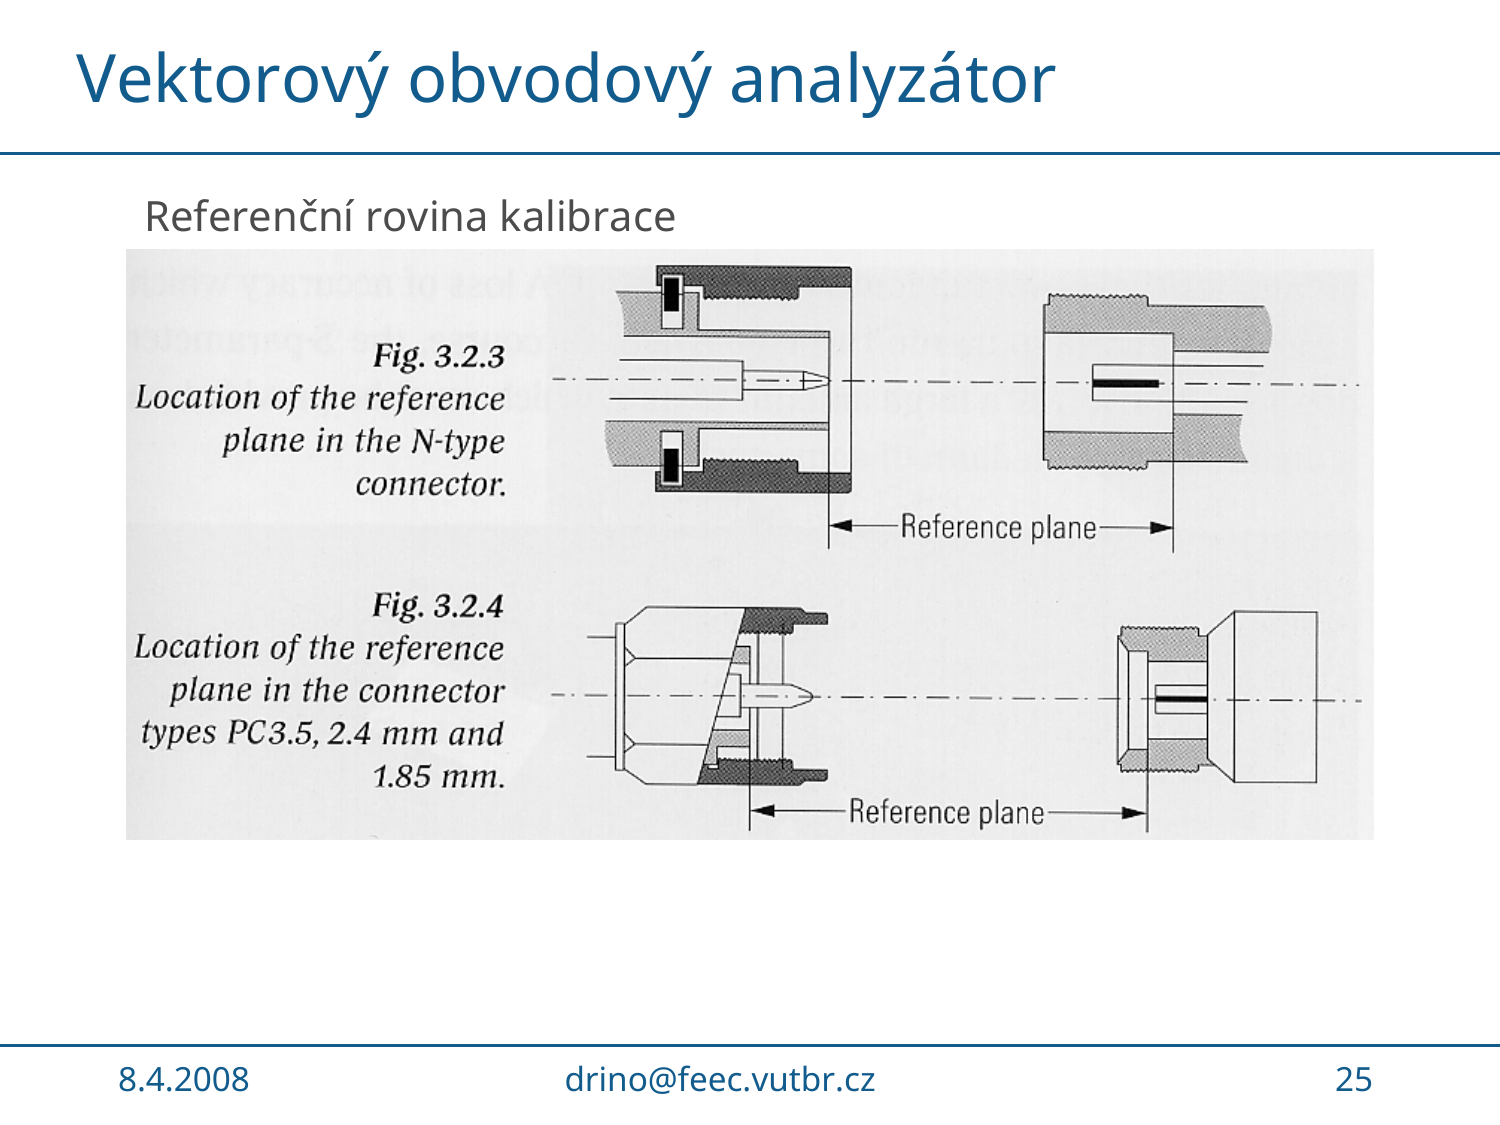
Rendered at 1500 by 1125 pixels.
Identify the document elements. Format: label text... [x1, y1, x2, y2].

title Vektorový obvodový analyzátor [0, 0, 1500, 152]
text_box 8.4.2008 [103, 1049, 432, 1125]
text_box <číslo> [1075, 1049, 1388, 1125]
text_box Referenční rovina kalibrace [59, 178, 1442, 252]
text_box drino@feec.vutbr.cz [454, 1049, 987, 1125]
picture [126, 249, 1374, 840]
